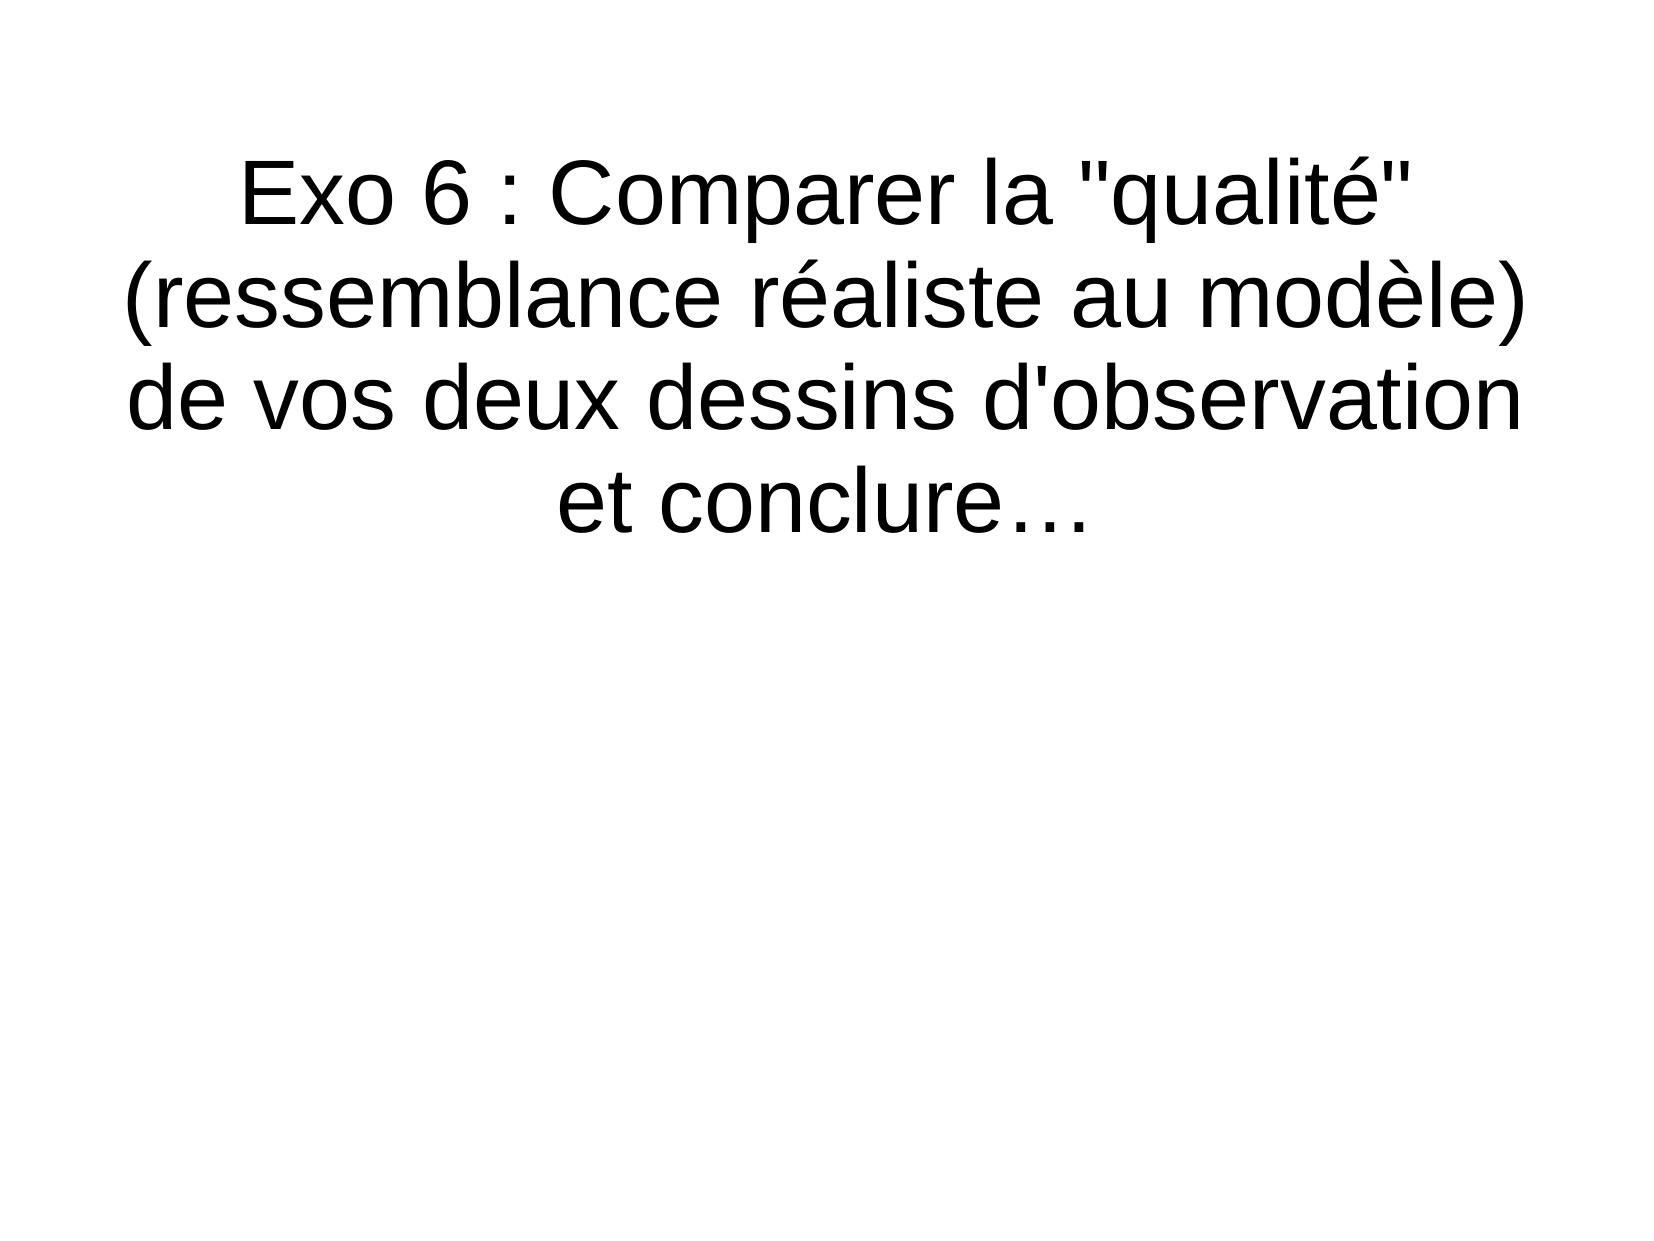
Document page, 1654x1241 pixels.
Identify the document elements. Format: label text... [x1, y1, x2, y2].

title Exo 6 : Comparer la "qualité" (ressemblance réaliste au modèle) de vos deux dessins d'observation et conclure… [82, 141, 1571, 552]
